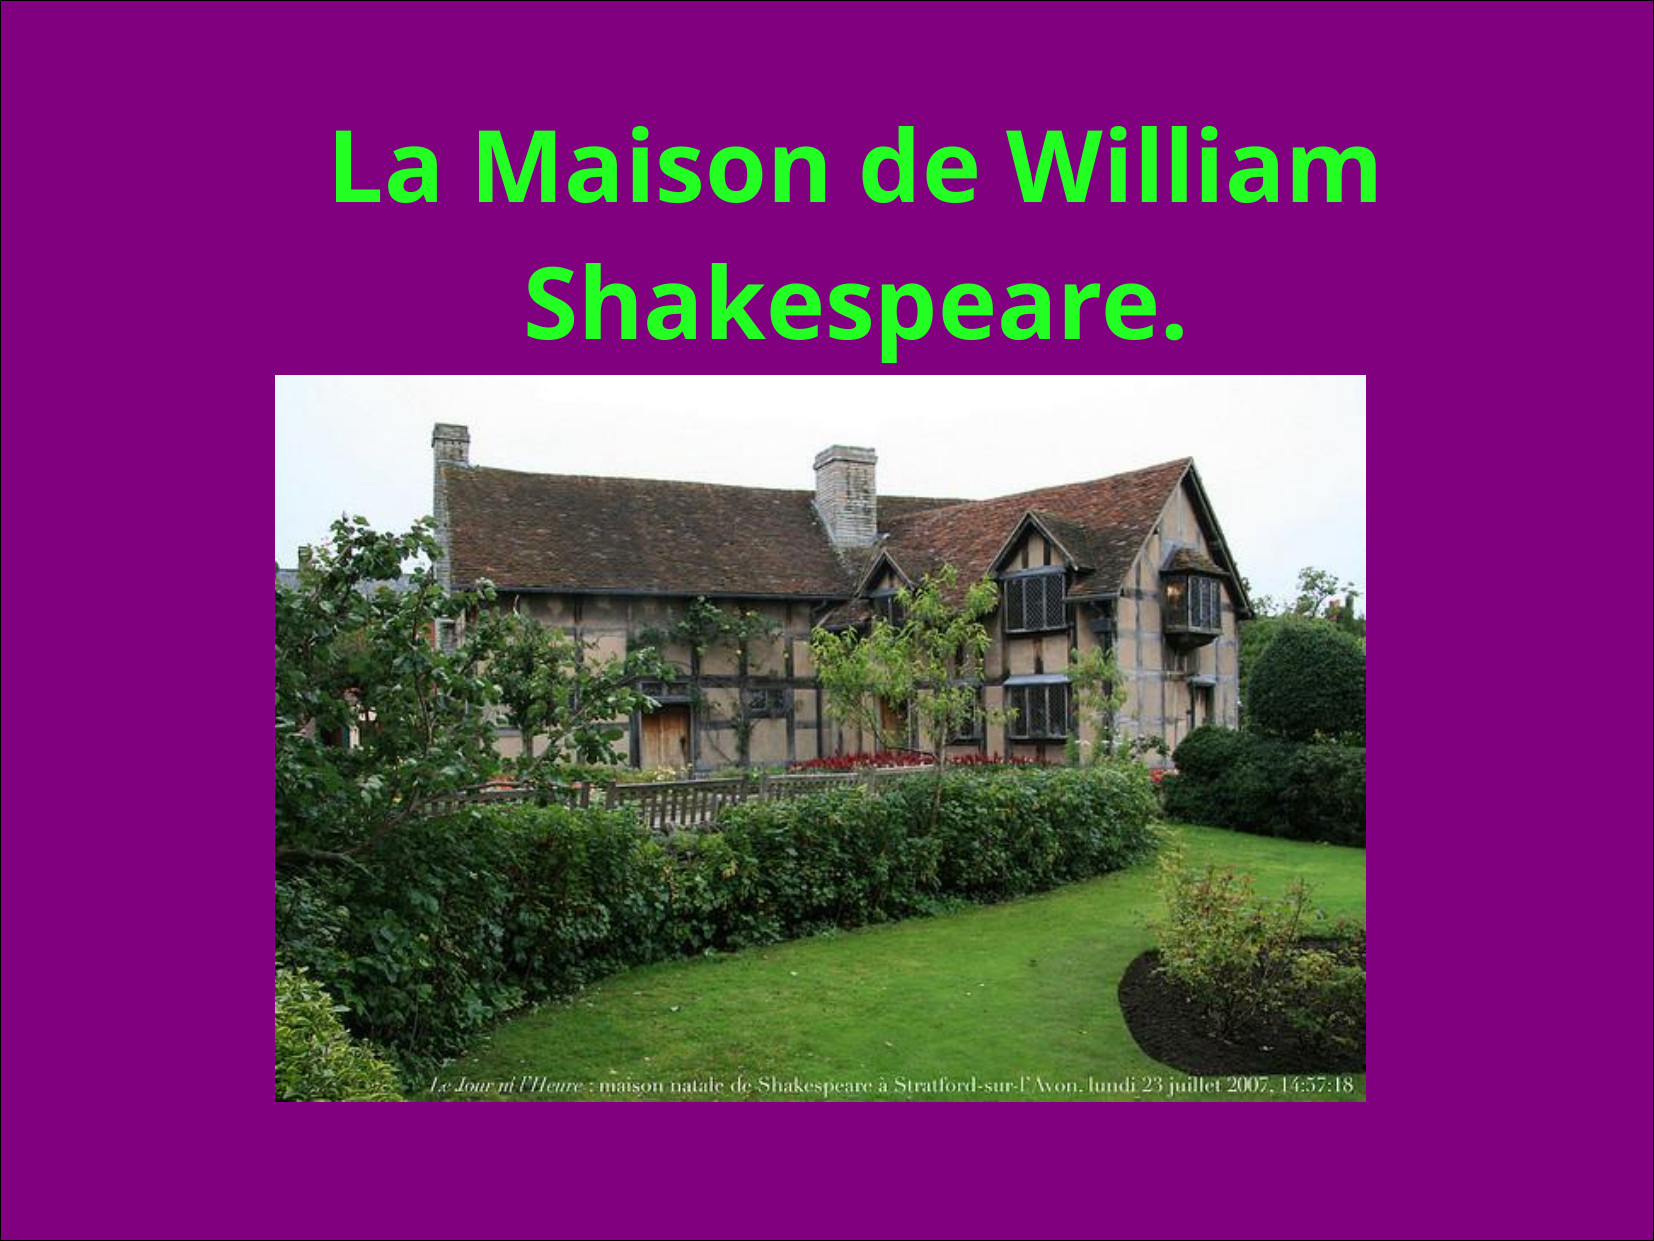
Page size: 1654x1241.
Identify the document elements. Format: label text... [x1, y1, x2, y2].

text_box La Maison de William Shakespeare. [236, 88, 1477, 330]
text_box [0, 0, 1654, 1240]
picture [275, 375, 1366, 1103]
